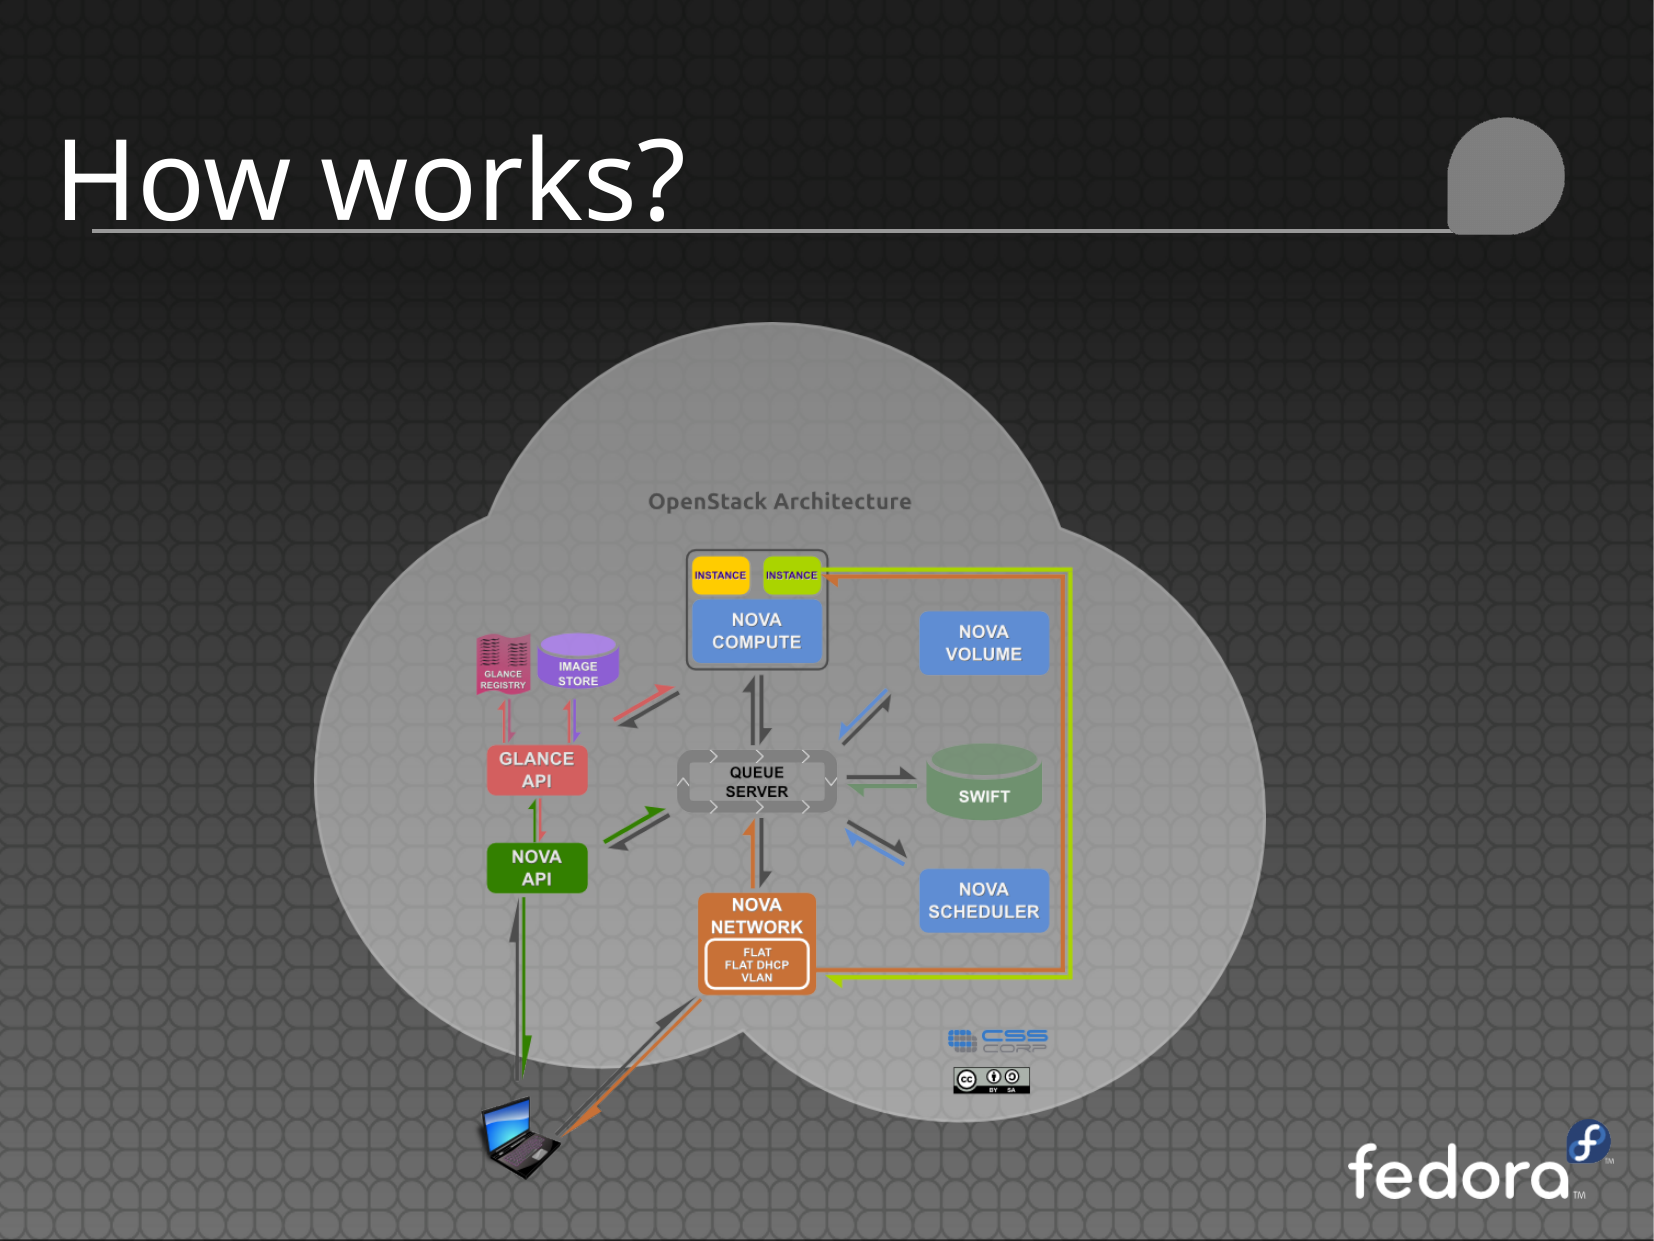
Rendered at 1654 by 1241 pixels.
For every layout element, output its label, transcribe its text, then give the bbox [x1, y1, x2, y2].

picture [0, 0, 1654, 1241]
title How works? [54, 83, 1543, 271]
